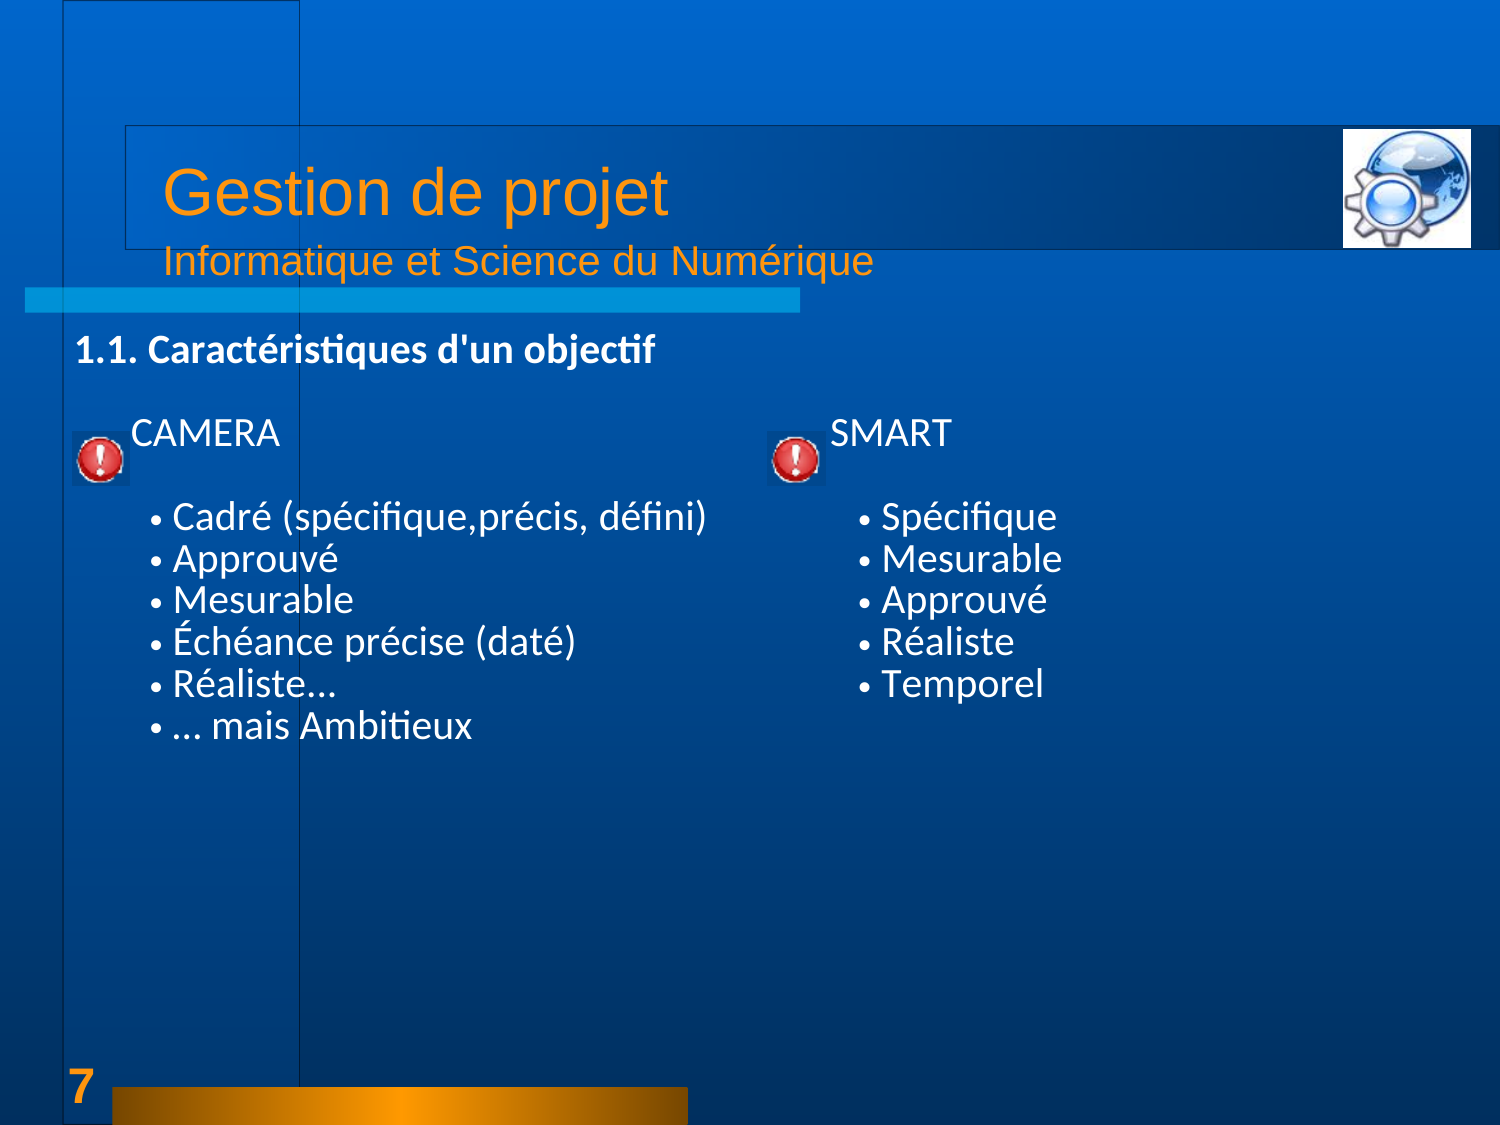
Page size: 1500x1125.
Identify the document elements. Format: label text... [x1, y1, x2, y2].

picture [72, 431, 130, 486]
text_box CAMERA Cadré (spécifique,précis, défini) Approuvé Mesurable Échéance précise (daté) Réaliste... … mais Ambitieux [59, 473, 768, 850]
text_box 1.1. Caractéristiques d'un objectif [59, 324, 1329, 473]
picture [767, 431, 826, 486]
picture [1343, 129, 1471, 248]
text_box SMART Spécifique Mesurable Approuvé Réaliste Temporel [767, 324, 1477, 799]
